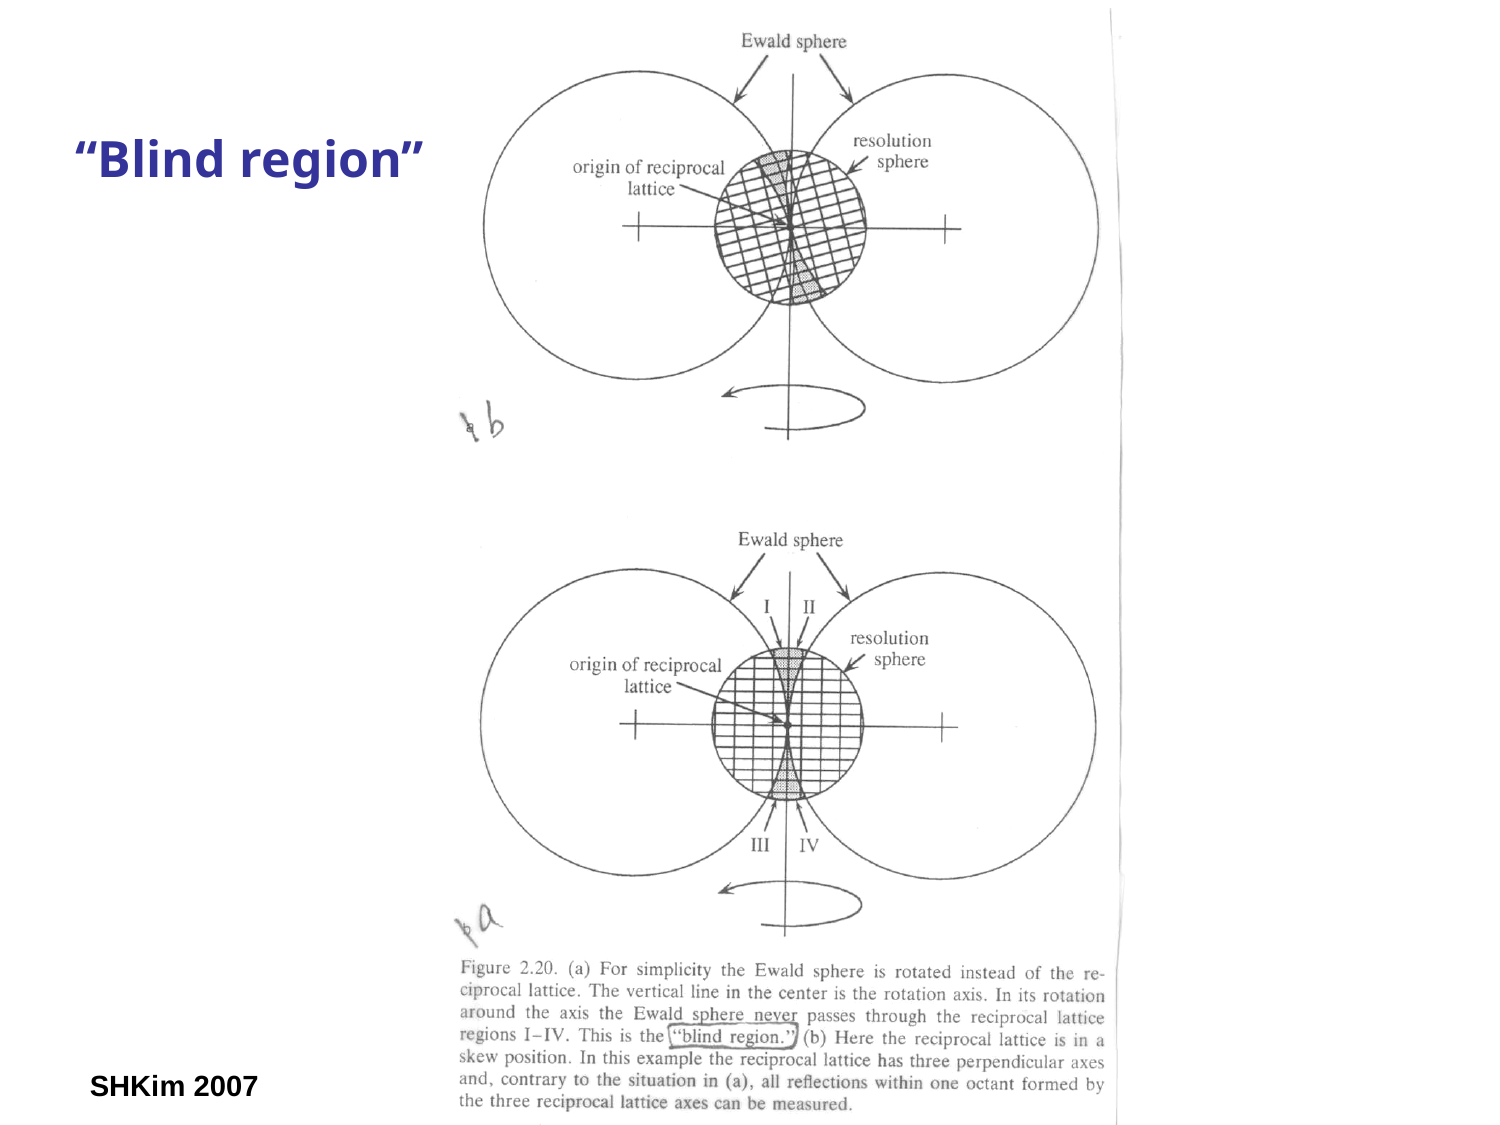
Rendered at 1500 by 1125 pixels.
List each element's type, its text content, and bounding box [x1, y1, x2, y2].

text_box “Blind region” [60, 120, 440, 196]
picture [425, 8, 1125, 1125]
